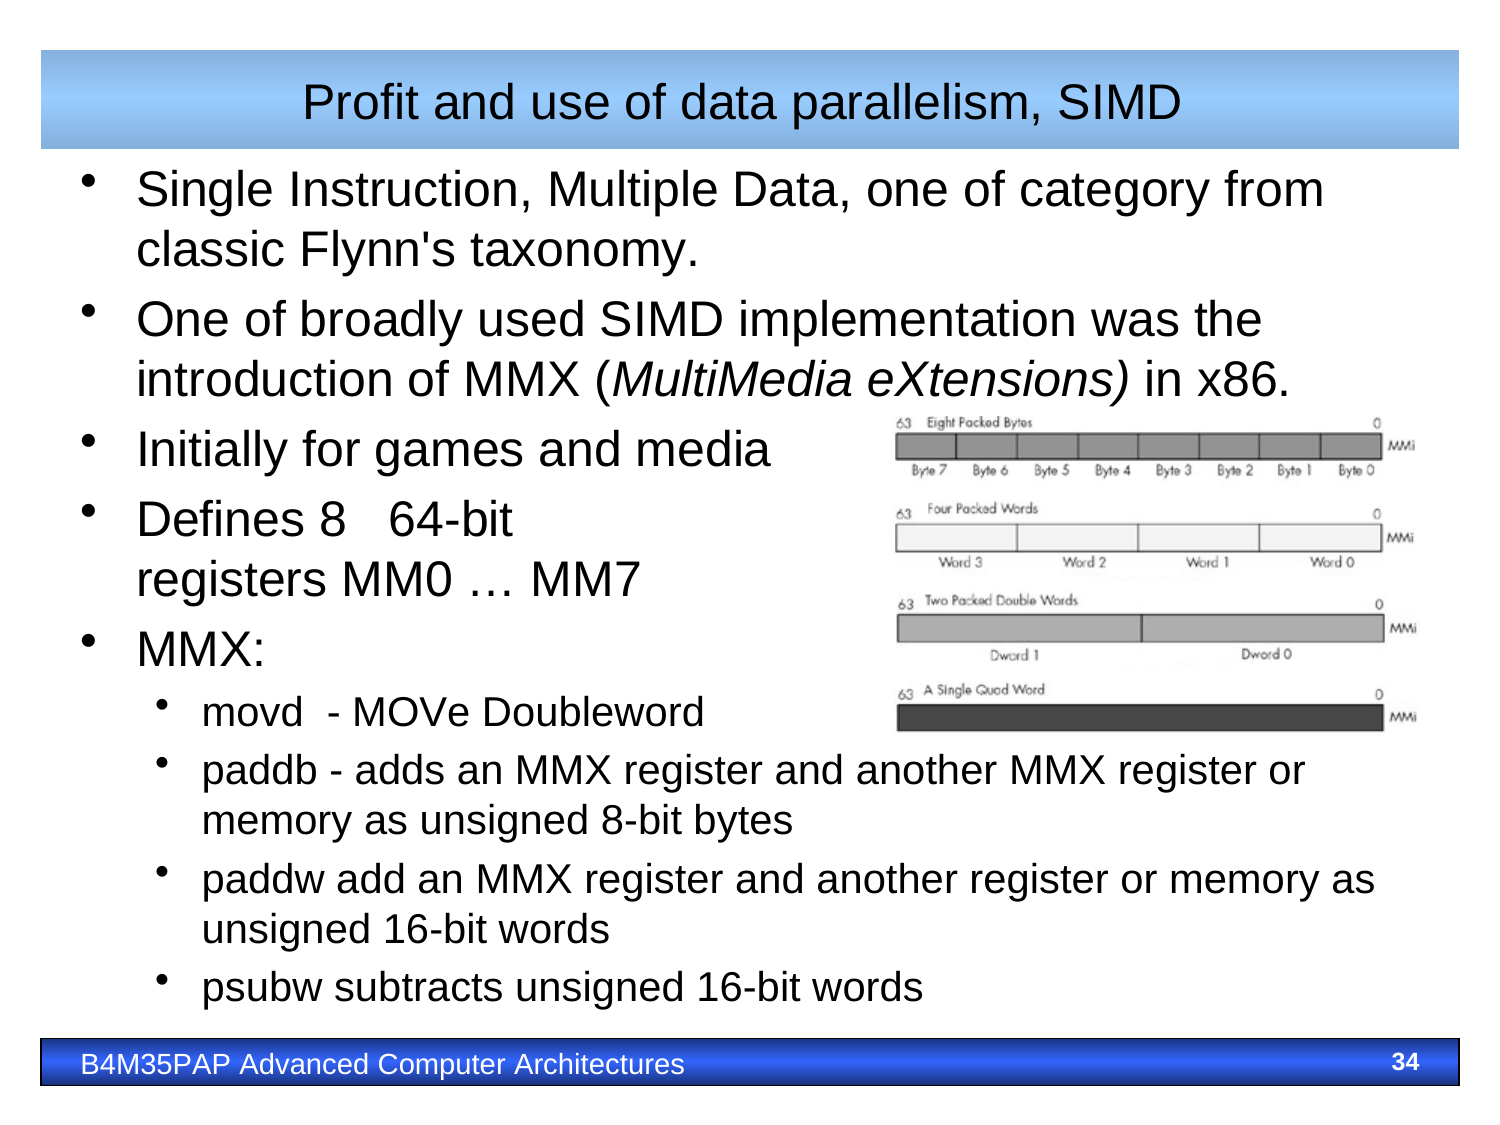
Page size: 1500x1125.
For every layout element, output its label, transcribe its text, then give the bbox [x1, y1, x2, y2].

list Single Instruction, Multiple Data, one of category from classic Flynn's taxonomy. One of broadly used SIMD implementation was the introduction of MMX (MultiMedia eXtensions) in x86. Initially for games and media Defines 8 64-bit registers MM0 … MM7 MMX: movd - MOVe Doubleword paddb - adds an MMX register and another MMX register or memory as unsigned 8-bit bytes paddw add an MMX register and another register or memory as unsigned 16-bit words psubw subtracts unsigned 16-bit words [64, 148, 1436, 1000]
title Profit and use of data parallelism, SIMD [41, 50, 1459, 149]
